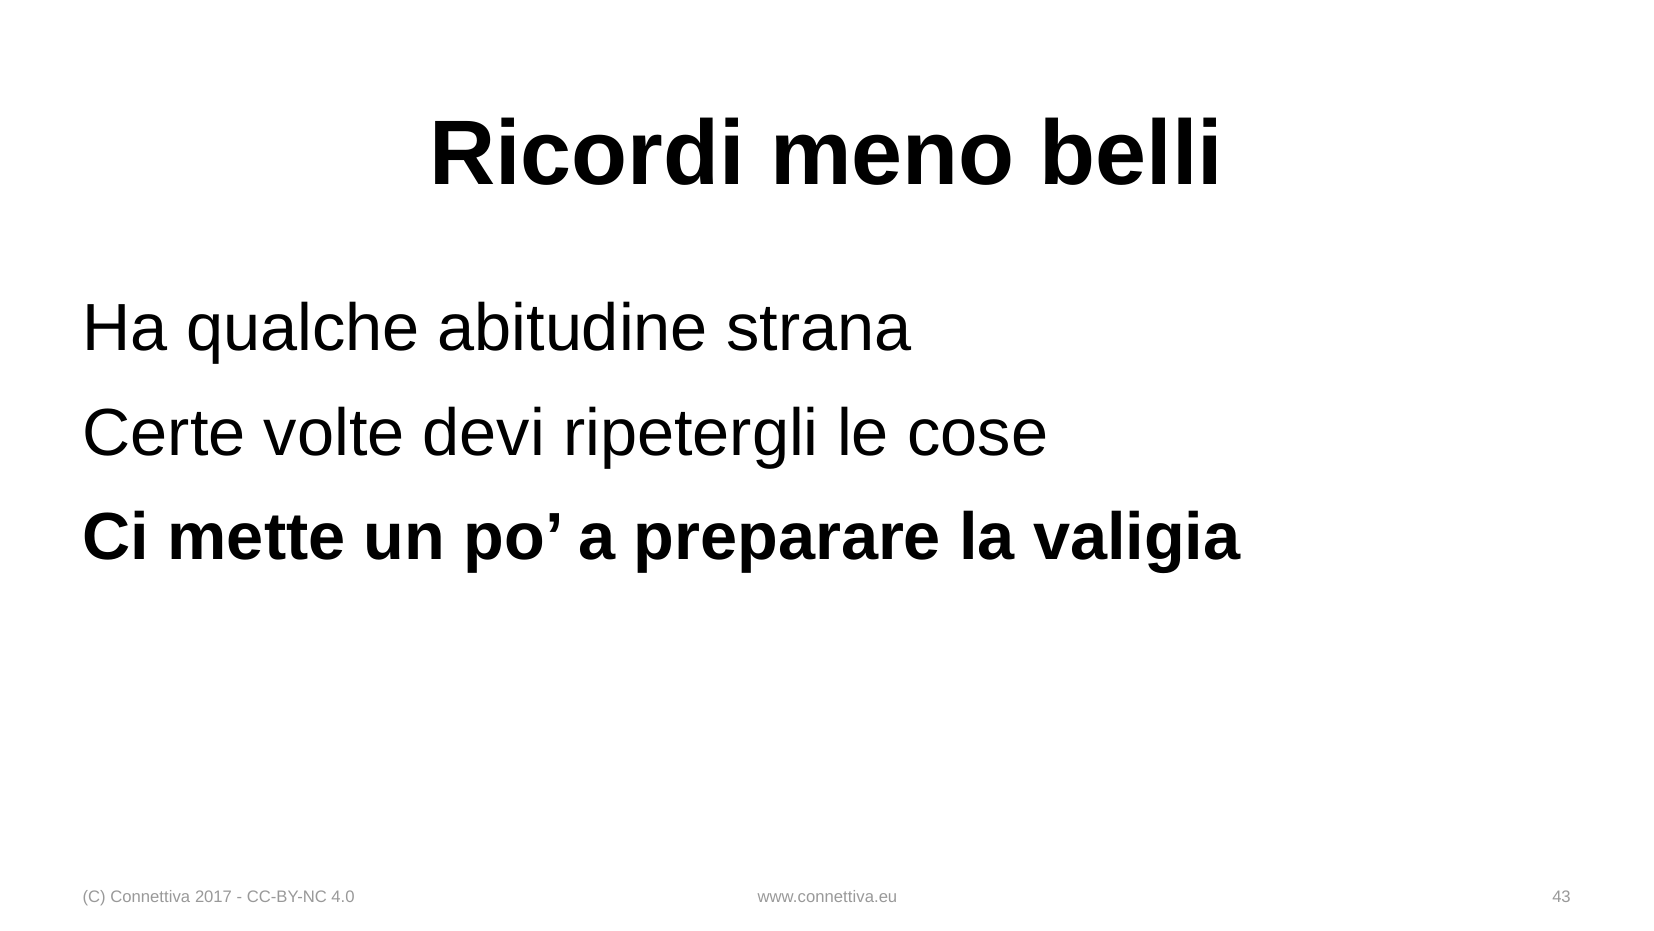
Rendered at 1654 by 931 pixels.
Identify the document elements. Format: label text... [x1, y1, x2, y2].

list Ha qualche abitudine strana Certe volte devi ripetergli le cose Ci mette un po’ a preparare la valigia [82, 290, 1571, 756]
title Ricordi meno belli [82, 49, 1571, 257]
